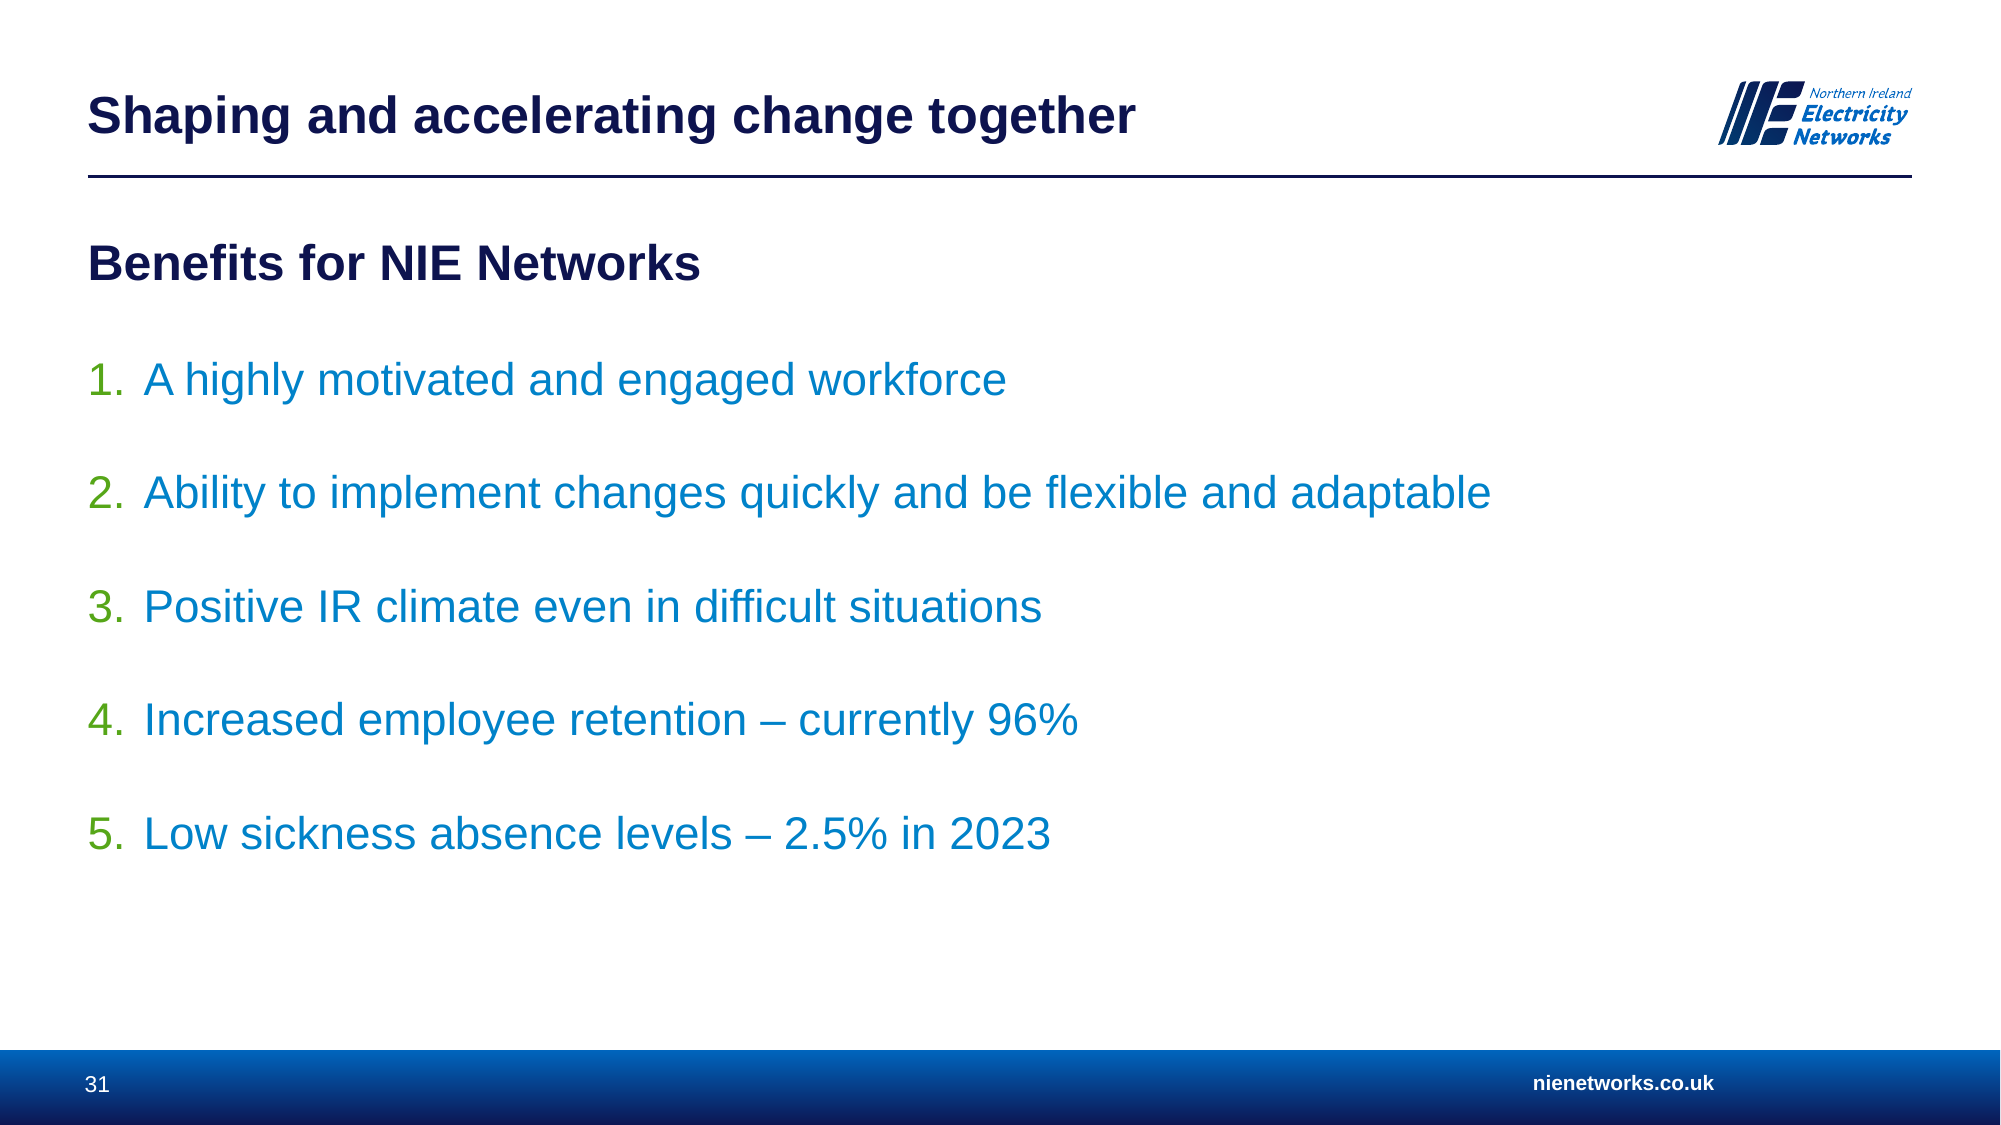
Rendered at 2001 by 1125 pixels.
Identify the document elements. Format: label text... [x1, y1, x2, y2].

list Benefits for NIE Networks A highly motivated and engaged workforce Ability to implement changes quickly and be flexible and adaptable Positive IR climate even in difficult situations Increased employee retention – currently 96% Low sickness absence levels – 2.5% in 2023 [87, 222, 1850, 994]
title Shaping and accelerating change together [87, 36, 1413, 154]
text_box [84, 1062, 169, 1105]
